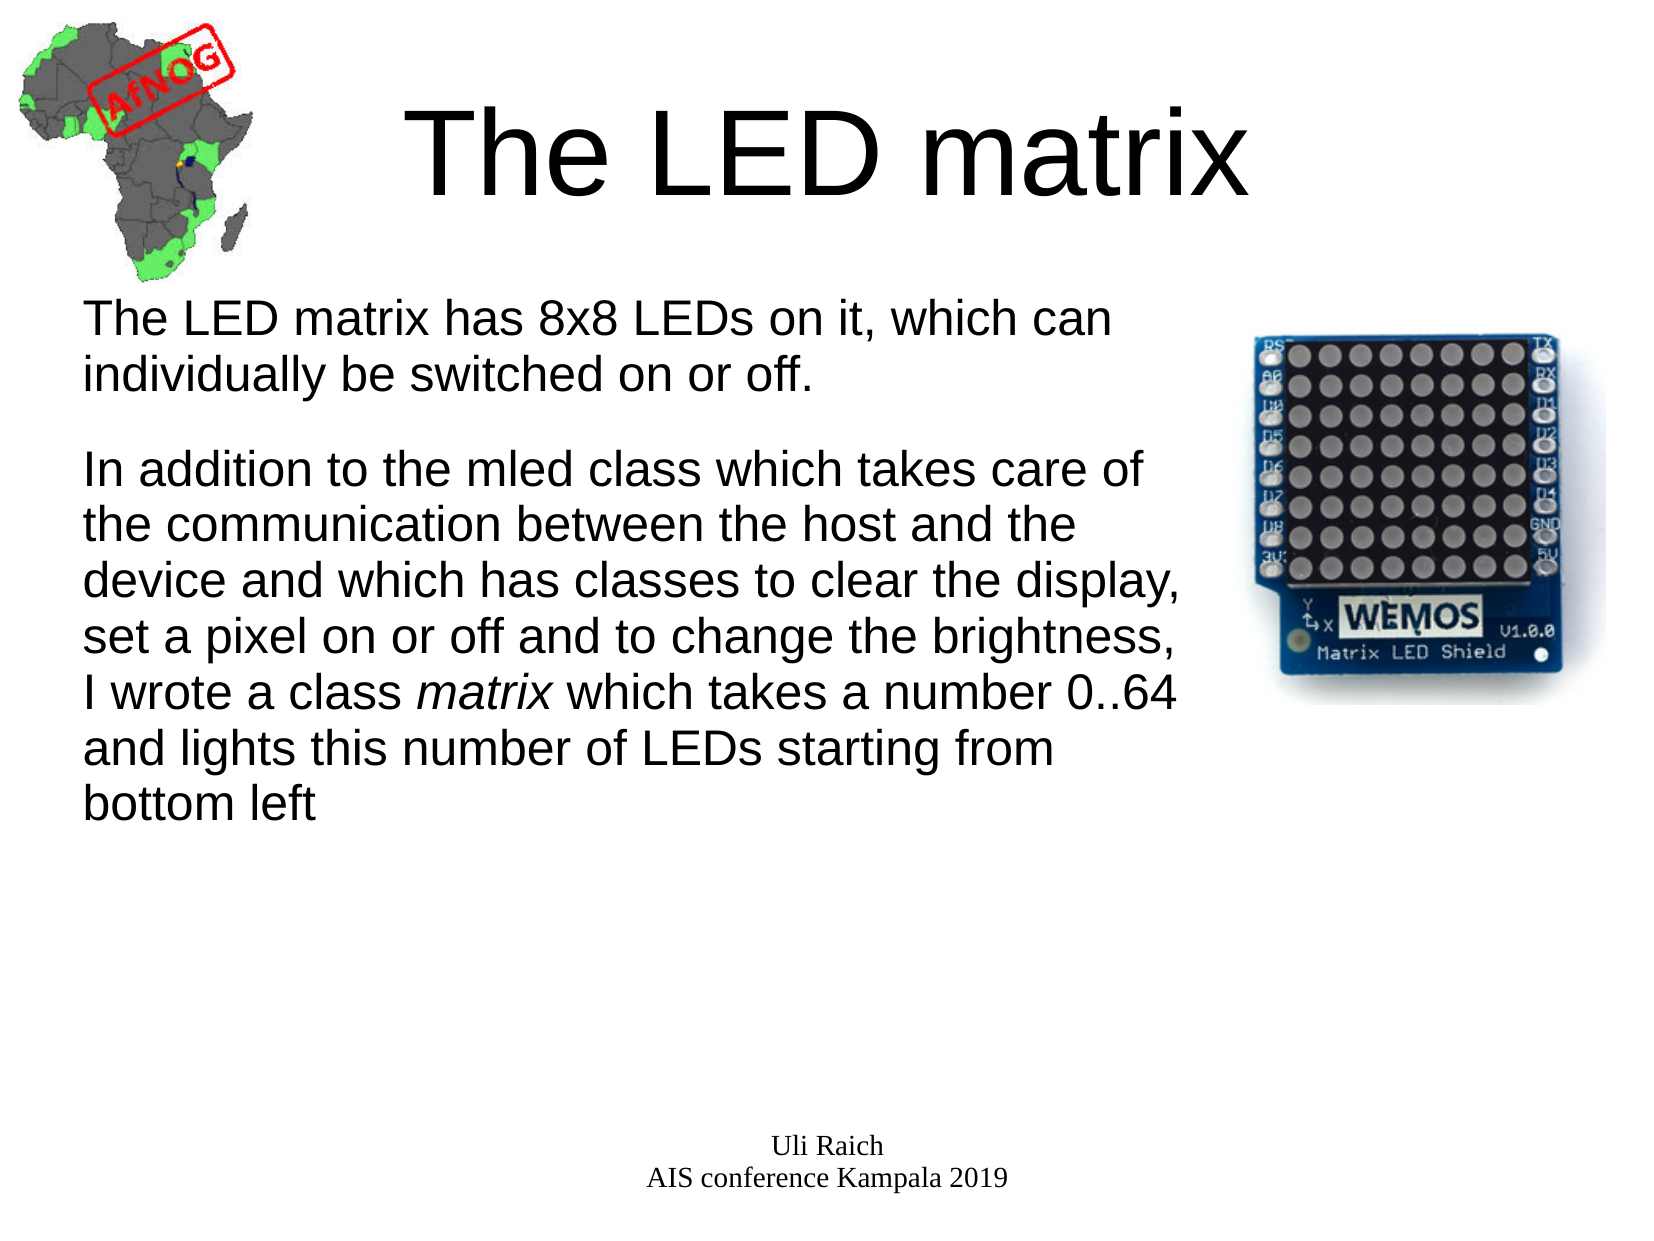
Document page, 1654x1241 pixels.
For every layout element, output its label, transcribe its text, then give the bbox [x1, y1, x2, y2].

list The LED matrix has 8x8 LEDs on it, which can individually be switched on or off. In addition to the mled class which takes care of the communication between the host and the device and which has classes to clear the display, set a pixel on or off and to change the brightness, I wrote a class matrix which takes a number 0..64 and lights this number of LEDs starting from bottom left [82, 290, 1216, 1010]
title The LED matrix [82, 49, 1571, 257]
picture [1225, 311, 1606, 706]
picture [9, 0, 259, 291]
